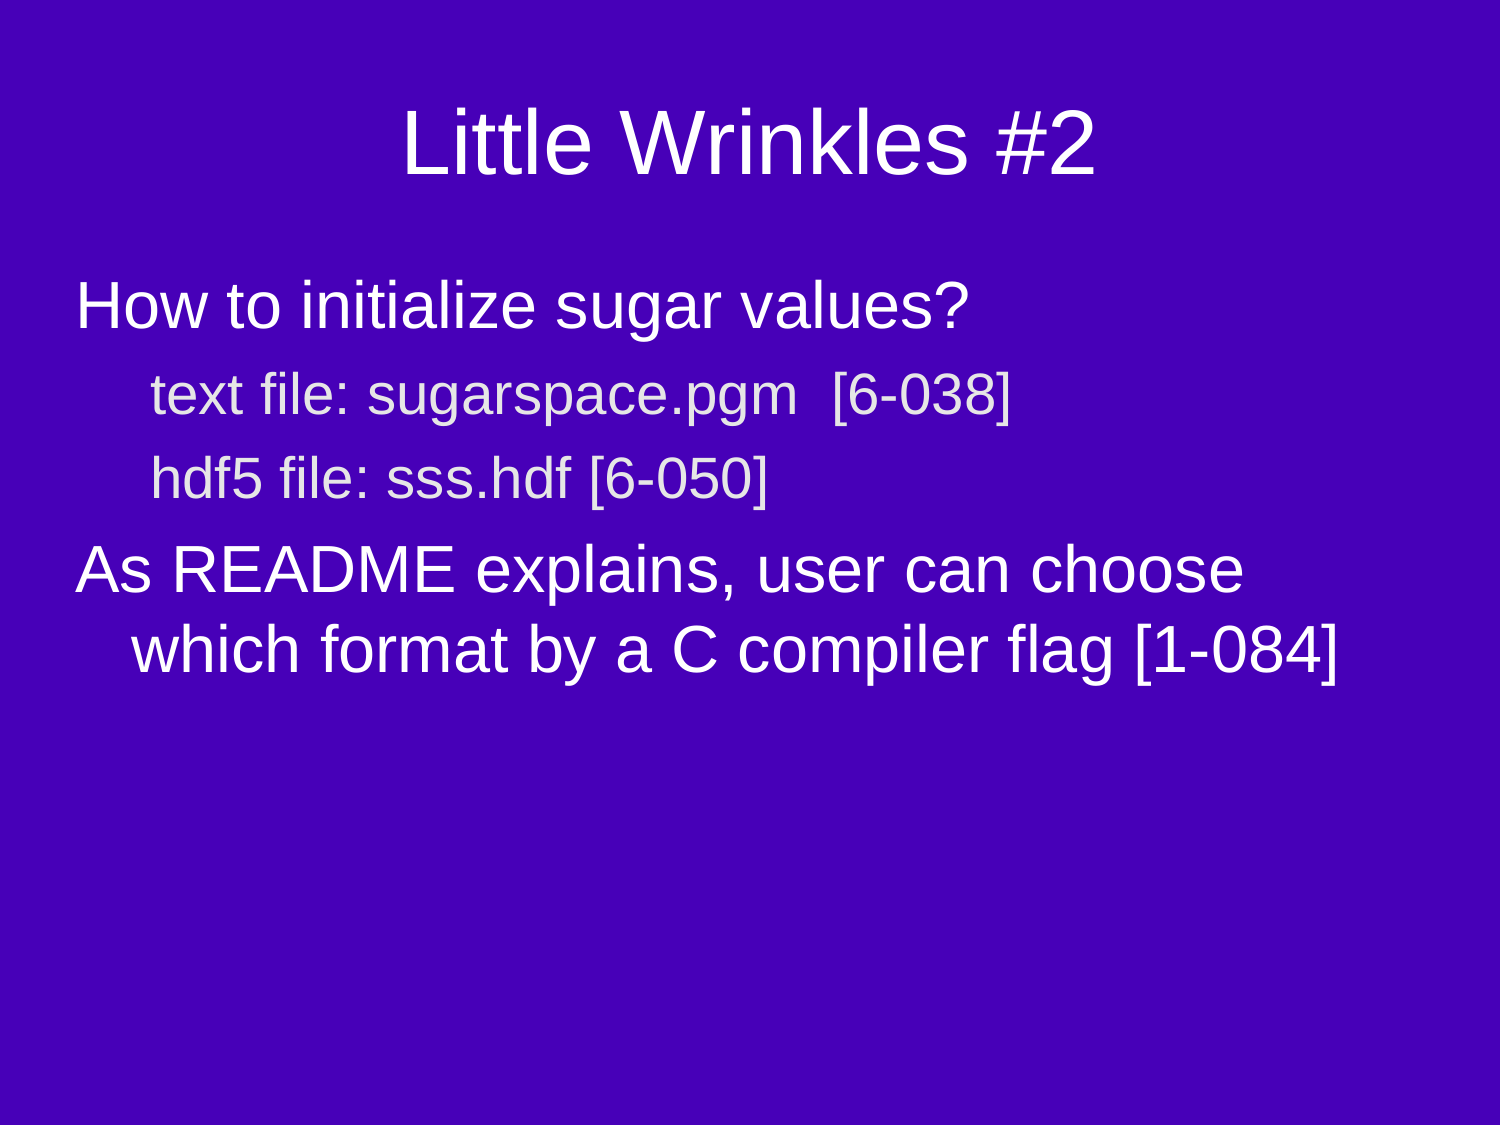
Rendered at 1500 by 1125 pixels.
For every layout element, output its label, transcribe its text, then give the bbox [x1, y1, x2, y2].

list How to initialize sugar values? text file: sugarspace.pgm [6-038] hdf5 file: sss.hdf [6-050] As README explains, user can choose which format by a C compiler flag [1-084] [75, 262, 1426, 1006]
title Little Wrinkles #2 [75, 45, 1426, 233]
